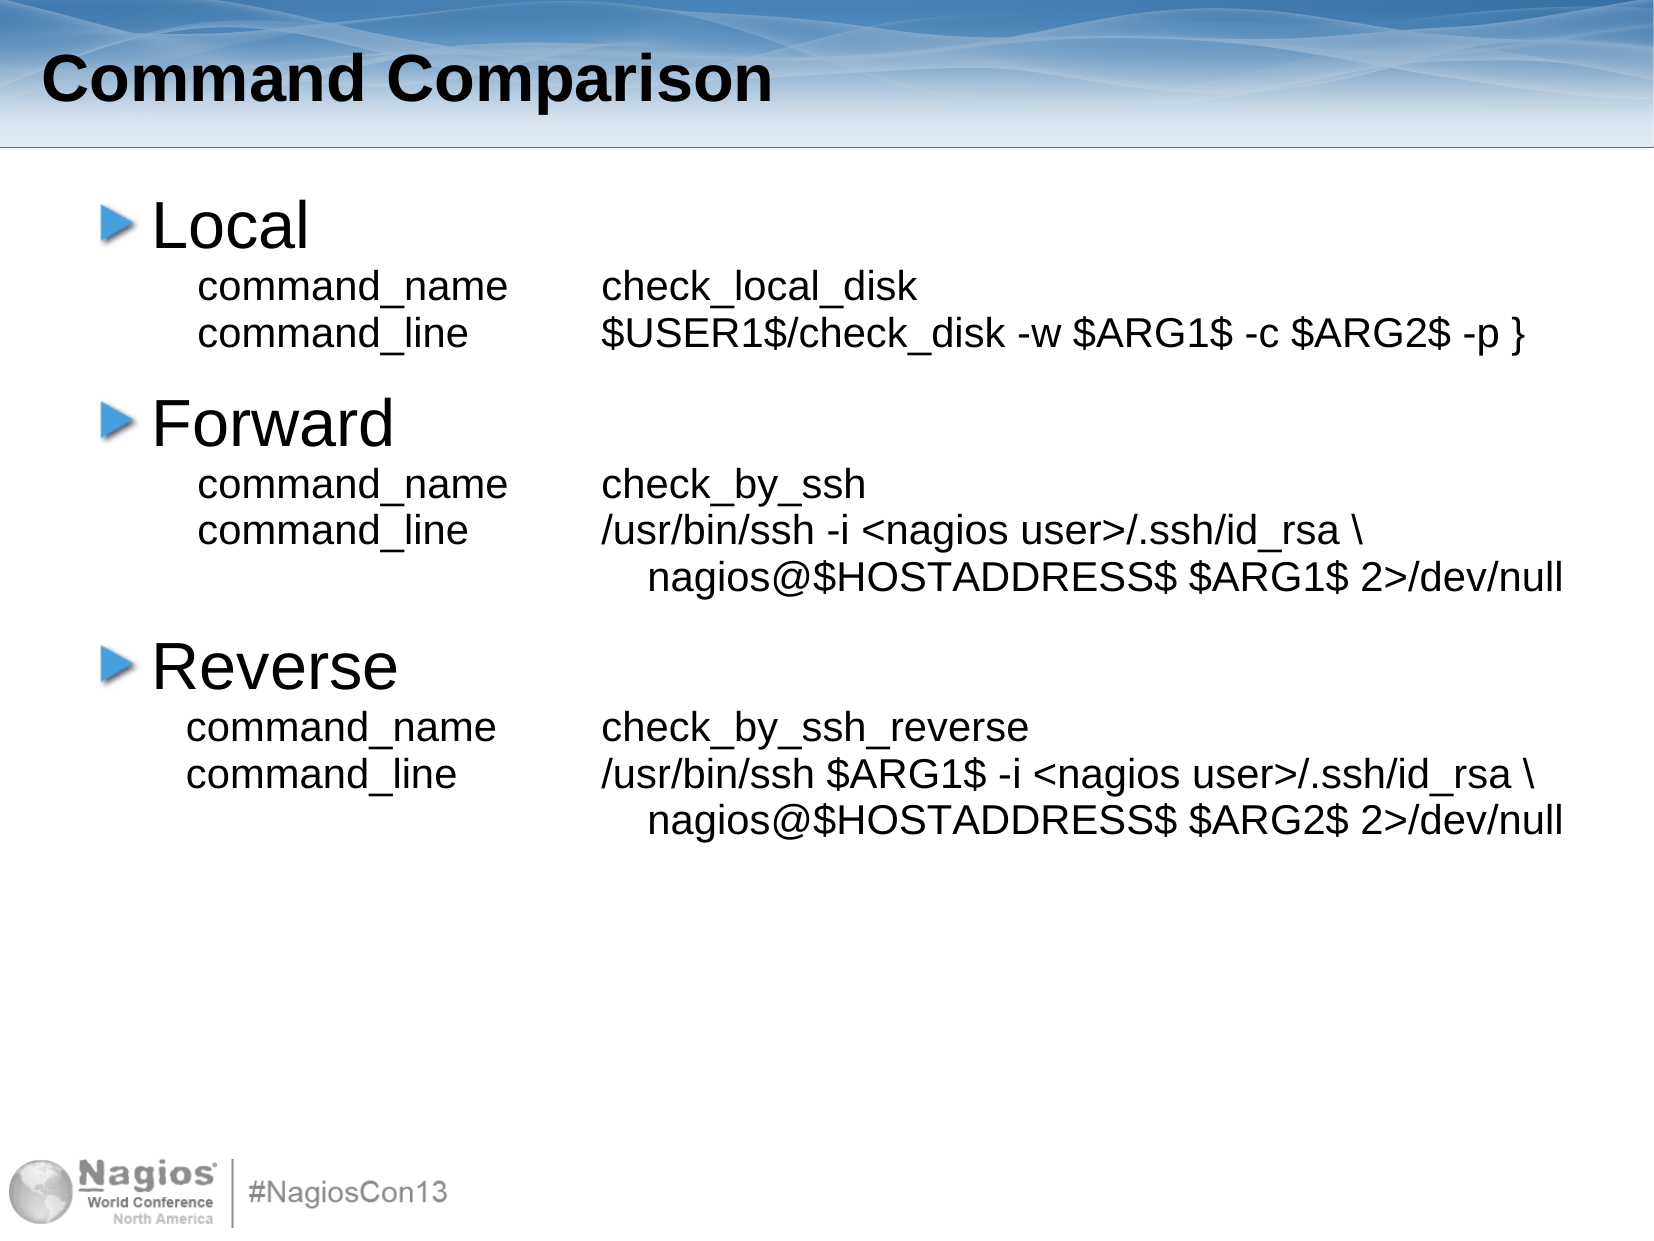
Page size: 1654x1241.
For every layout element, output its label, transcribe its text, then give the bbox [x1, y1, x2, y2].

list Local command_name check_local_disk command_line $USER1$/check_disk -w $ARG1$ -c $ARG2$ -p } Forward command_name check_by_ssh command_line /usr/bin/ssh -i <nagios user>/.ssh/id_rsa \ nagios@$HOSTADDRESS$ $ARG1$ 2>/dev/null Reverse command_name check_by_ssh_reverse command_line /usr/bin/ssh $ARG1$ -i <nagios user>/.ssh/id_rsa \ nagios@$HOSTADDRESS$ $ARG2$ 2>/dev/null [80, 188, 1569, 1007]
title Command Comparison [41, 29, 1248, 127]
picture [0, 0, 1654, 147]
picture [9, 1159, 453, 1228]
